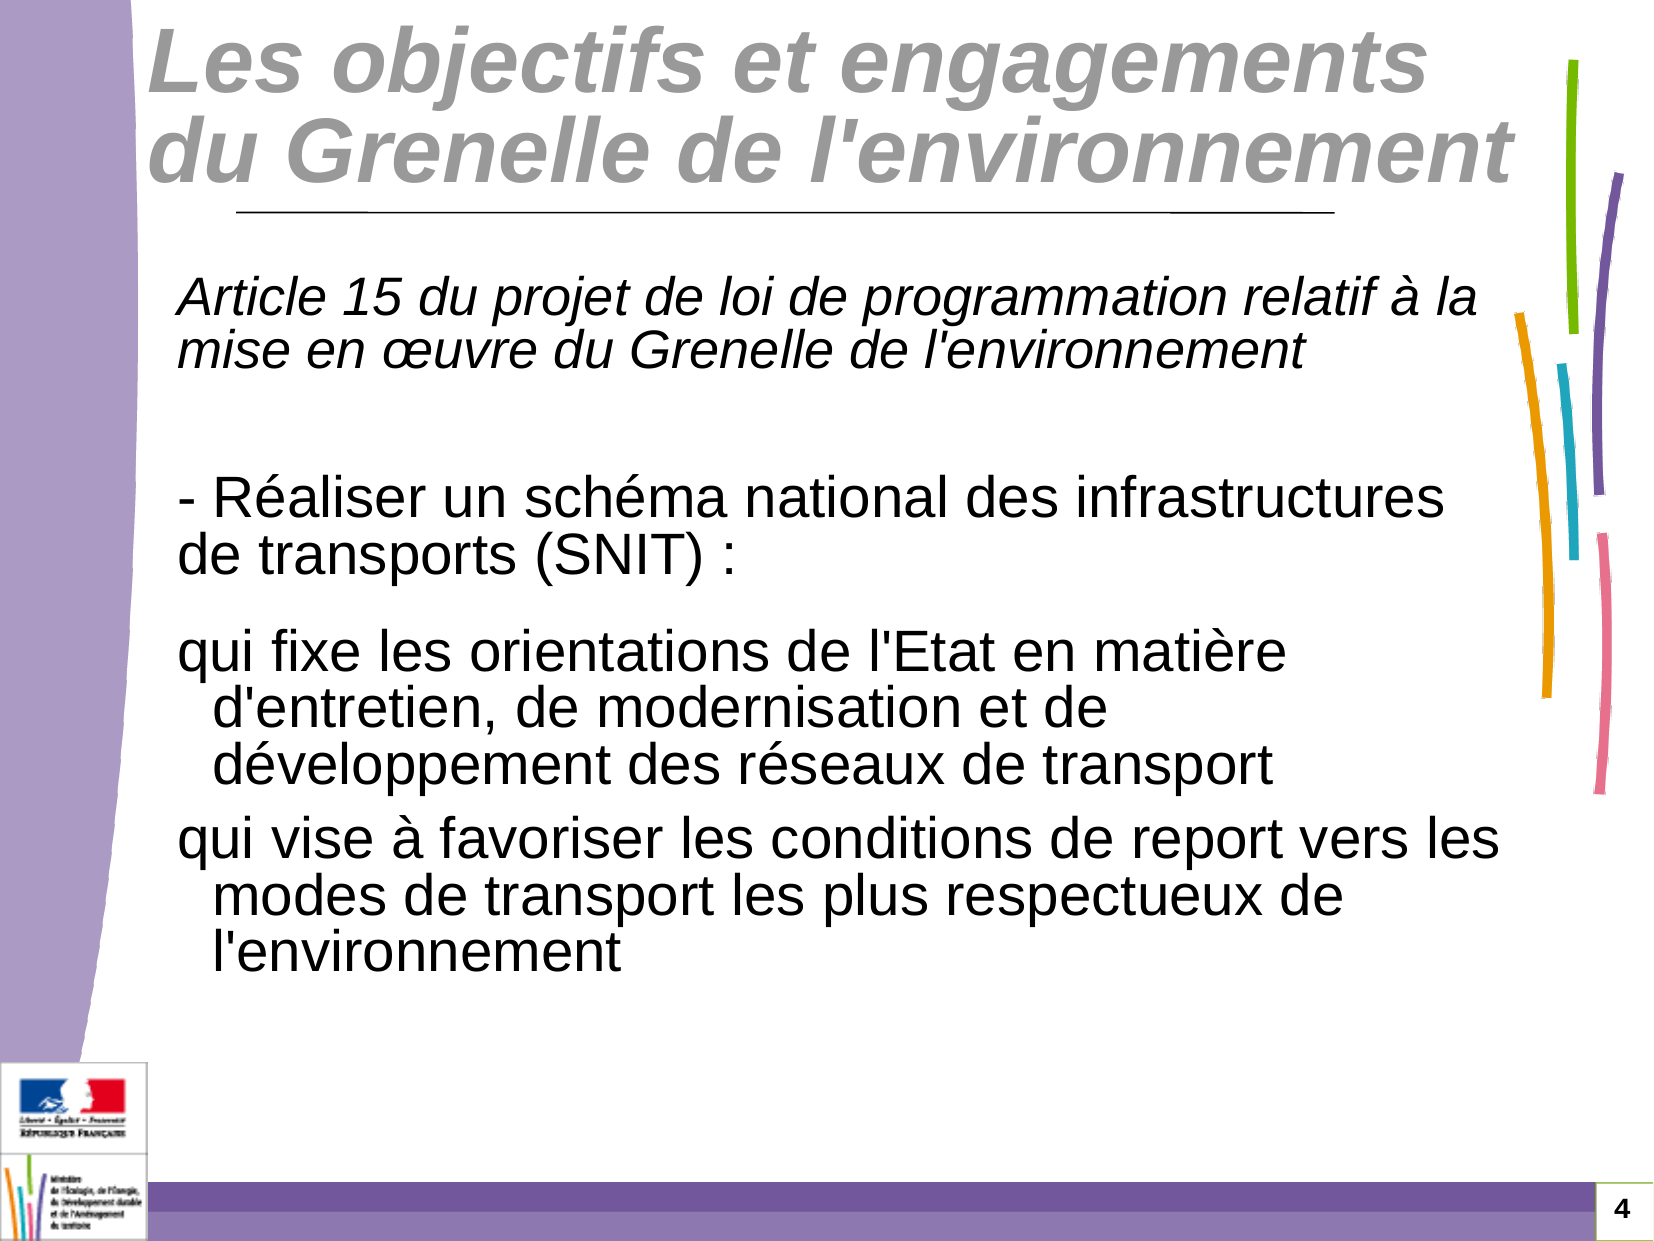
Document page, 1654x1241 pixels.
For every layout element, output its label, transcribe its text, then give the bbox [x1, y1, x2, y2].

picture [0, 0, 1654, 1241]
title Les objectifs et engagements du Grenelle de l'environnement [147, 14, 1536, 207]
list Article 15 du projet de loi de programmation relatif à la mise en œuvre du Grenelle de l'environnement - Réaliser un schéma national des infrastructures de transports (SNIT) : qui fixe les orientations de l'Etat en matière d'entretien, de modernisation et de développement des réseaux de transport qui vise à favoriser les conditions de report vers les modes de transport les plus respectueux de l'environnement [177, 236, 1506, 1107]
